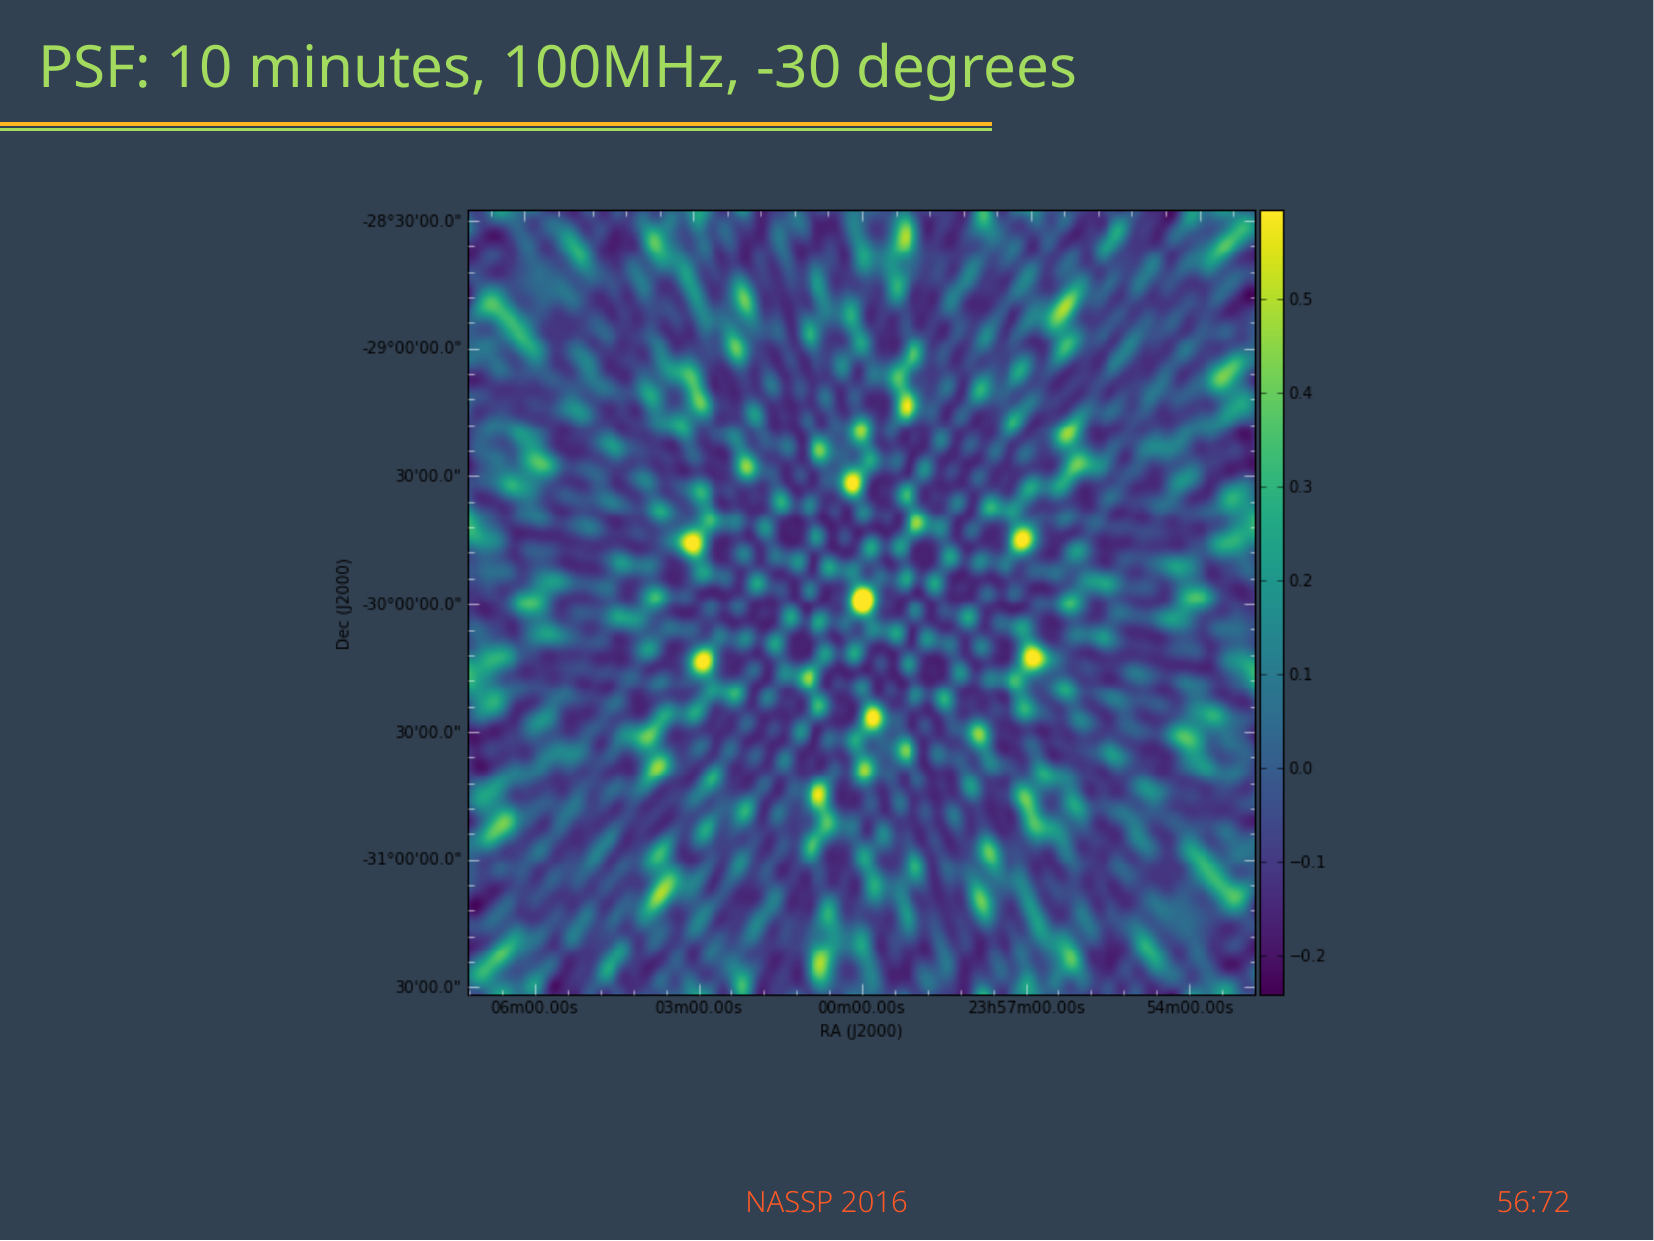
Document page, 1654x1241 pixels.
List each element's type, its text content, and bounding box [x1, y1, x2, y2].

text_box PSF: 10 minutes, 100MHz, -30 degrees [23, 17, 1182, 103]
picture [327, 199, 1338, 1051]
